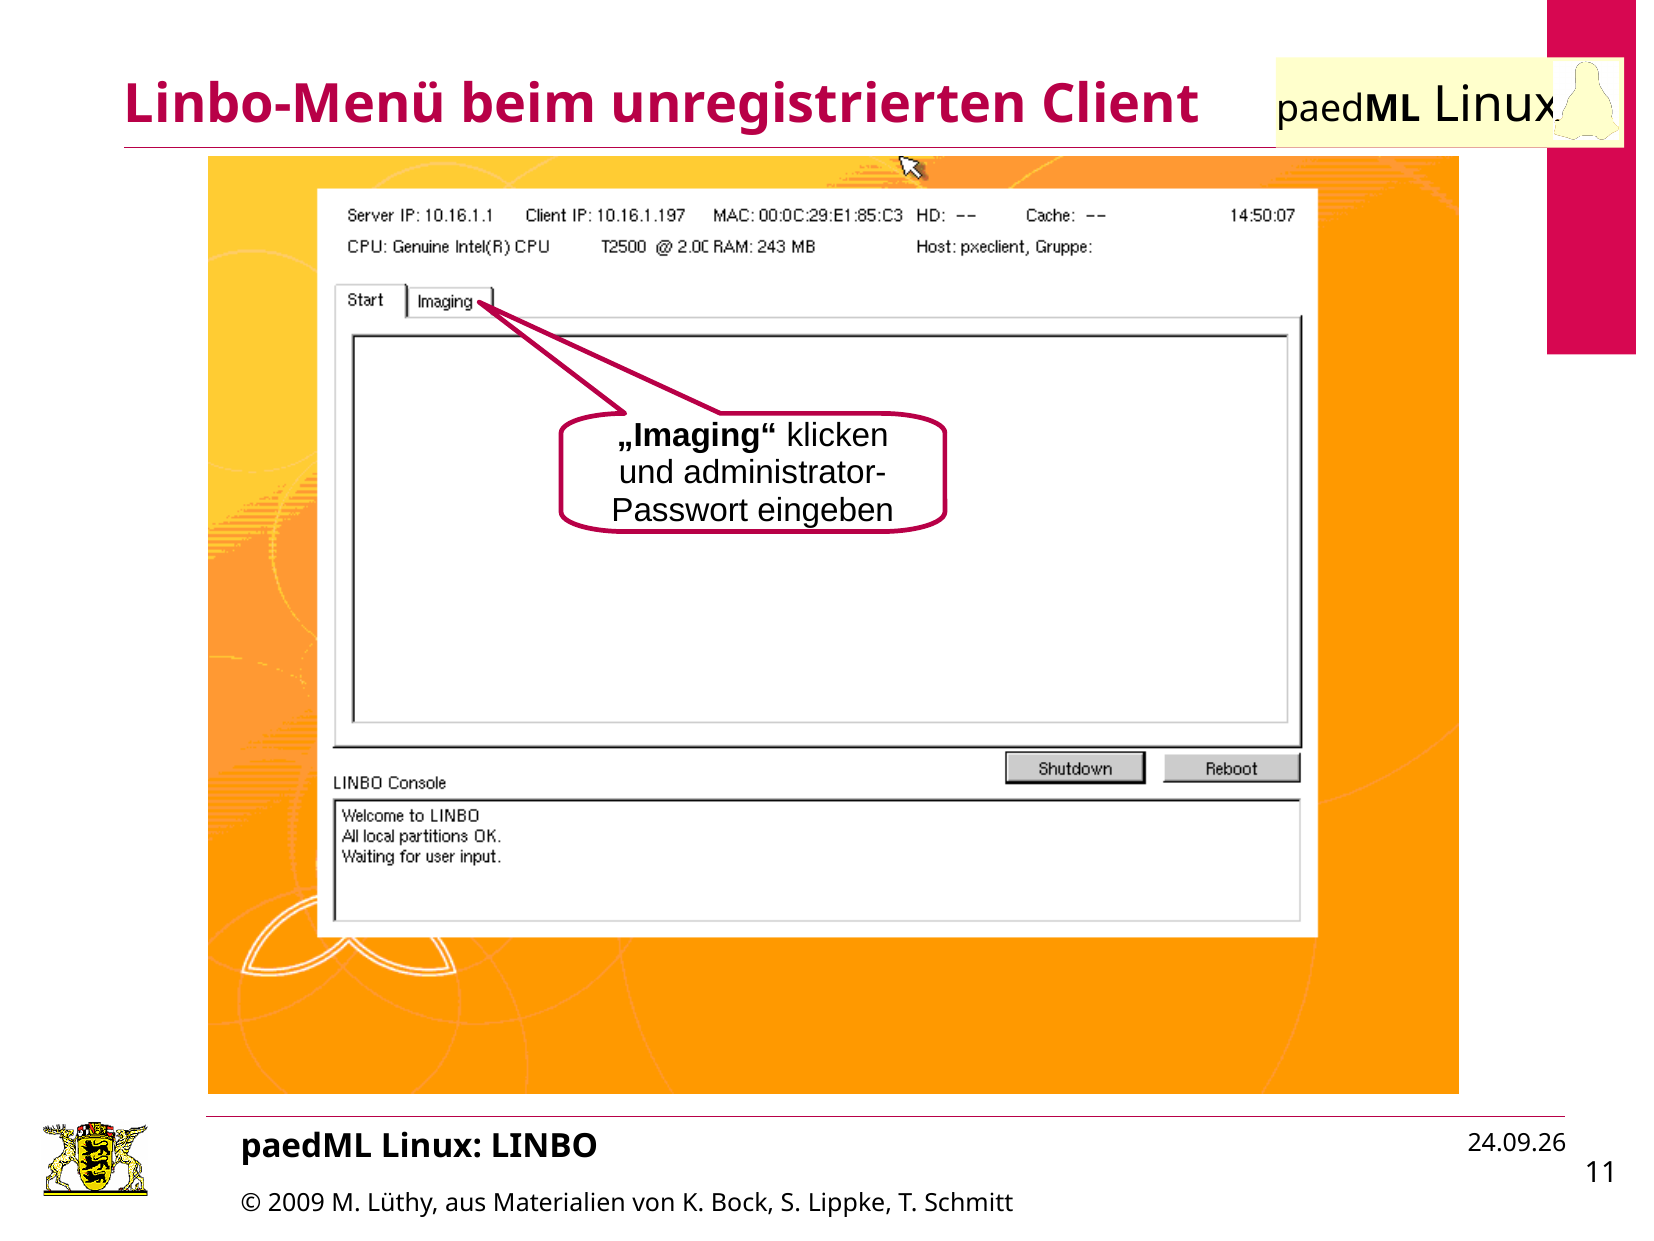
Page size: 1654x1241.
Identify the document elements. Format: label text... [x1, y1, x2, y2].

title Linbo-Menü beim unregistrierten Client [124, 68, 1270, 135]
picture [208, 156, 1459, 1094]
text_box „Imaging“ klicken und administrator-Passwort eingeben [479, 302, 945, 532]
picture [41, 1121, 148, 1198]
